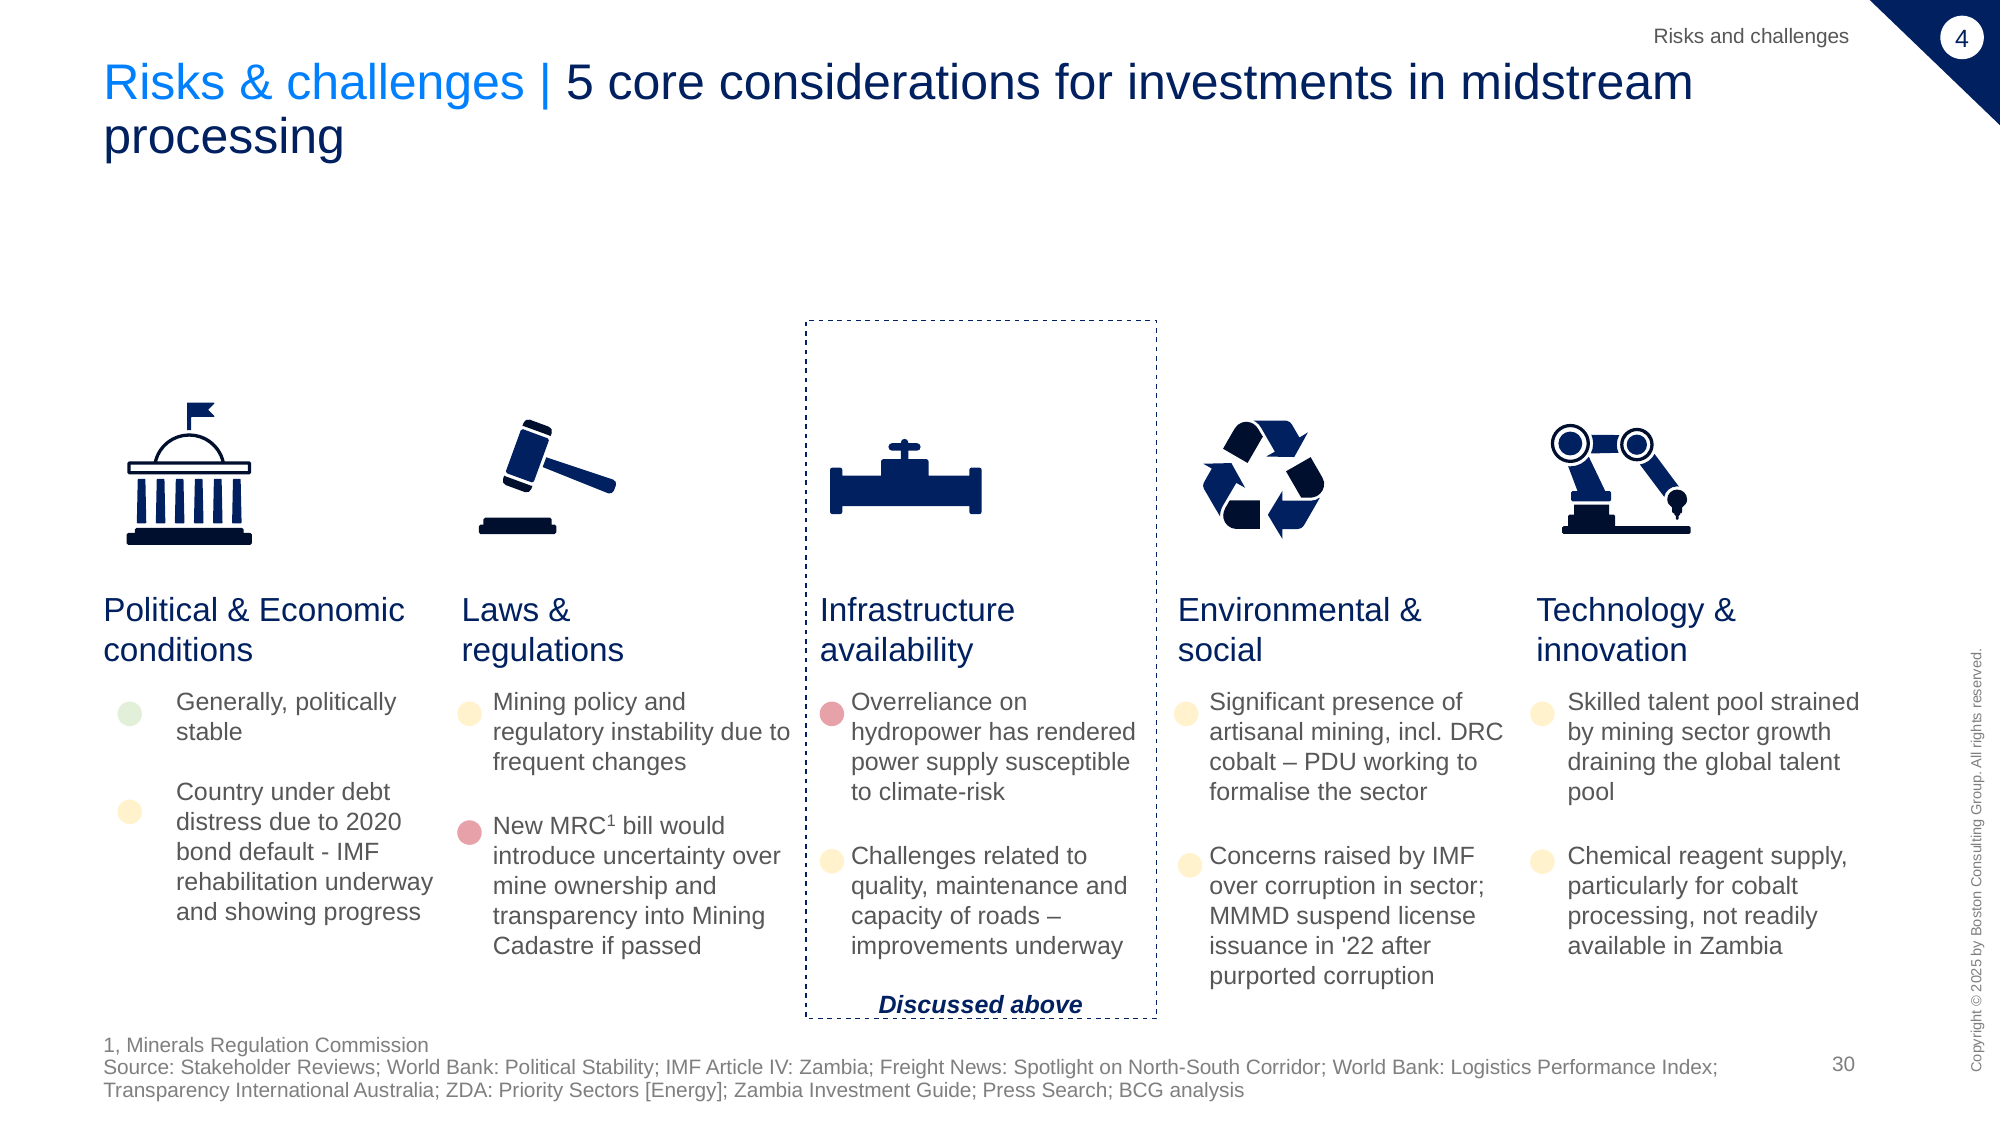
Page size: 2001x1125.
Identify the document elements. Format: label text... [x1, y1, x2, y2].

title Risks & challenges | 5 core considerations for investments in midstream processing [103, 55, 1897, 165]
text_box [819, 849, 845, 874]
text_box [1223, 421, 1263, 463]
text_box Generally, politically stable Country under debt distress due to 2020 bond default - IMF rehabilitation underway and showing progress [134, 685, 440, 923]
text_box Political & Economic conditions [103, 560, 461, 669]
text_box [1253, 420, 1308, 458]
text_box [193, 478, 204, 524]
text_box [126, 527, 252, 545]
text_box [1174, 701, 1199, 727]
text_box [187, 402, 215, 431]
text_box Mining policy and regulatory instability due to frequent changes New MRC1 bill would introduce uncertainty over mine ownership and transparency into Mining Cadastre if passed [492, 685, 799, 923]
text_box [127, 433, 252, 475]
text_box Significant presence of artisanal mining, incl. DRC cobalt – PDU working to formalise the sector Concerns raised by IMF over corruption in sector; MMMD suspend license issuance in '22 after purported corruption [1209, 685, 1515, 923]
text_box Technology & innovation [1536, 560, 1873, 669]
text_box [522, 419, 552, 437]
text_box [1203, 463, 1246, 517]
text_box [1268, 490, 1320, 539]
text_box Discussed above [805, 320, 1157, 1019]
text_box Infrastructure availability [819, 560, 1157, 669]
text_box [1590, 434, 1620, 454]
text_box [1286, 457, 1325, 498]
text_box [232, 478, 242, 524]
text_box [542, 457, 616, 494]
text_box [1639, 453, 1679, 497]
text_box [1869, 0, 2000, 126]
text_box [1223, 500, 1260, 529]
text_box [505, 429, 549, 483]
text_box [1530, 701, 1555, 727]
text_box [457, 820, 482, 845]
text_box [1568, 456, 1612, 502]
text_box [1550, 423, 1590, 463]
text_box [478, 517, 557, 535]
text_box [1620, 427, 1654, 462]
text_box Environmental & social [1177, 560, 1515, 669]
text_box [117, 701, 142, 727]
text_box [1667, 489, 1688, 520]
text_box [1562, 504, 1691, 534]
text_box [136, 478, 147, 524]
text_box Risks and challenges [1653, 14, 1892, 56]
text_box [503, 475, 533, 493]
text_box [213, 478, 223, 524]
text_box 1, Minerals Regulation Commission Source: Stakeholder Reviews; World Bank: Political Stability; IMF Article IV: Zambia; Freight News: Spotlight on North-South Corridor; World Bank: Logistics Performance Index; Transparency International Australia; ZDA: Priority Sectors [Energy]; Zambia Investment Guide; Press Search; BCG analysis [103, 1034, 1897, 1102]
text_box [819, 701, 845, 727]
text_box [155, 478, 166, 524]
text_box [1177, 853, 1203, 878]
text_box [457, 701, 482, 727]
text_box Overreliance on hydropower has rendered power supply susceptible to climate-risk Challenges related to quality, maintenance and capacity of roads – improvements underway [851, 685, 1157, 923]
text_box [830, 438, 982, 515]
text_box [174, 478, 185, 524]
text_box Skilled talent pool strained by mining sector growth draining the global talent pool Chemical reagent supply, particularly for cobalt processing, not readily available in Zambia [1567, 685, 1873, 923]
text_box [1530, 849, 1555, 874]
text_box 4 [1940, 15, 1984, 60]
text_box Laws & regulations [461, 560, 799, 669]
text_box [117, 799, 142, 825]
